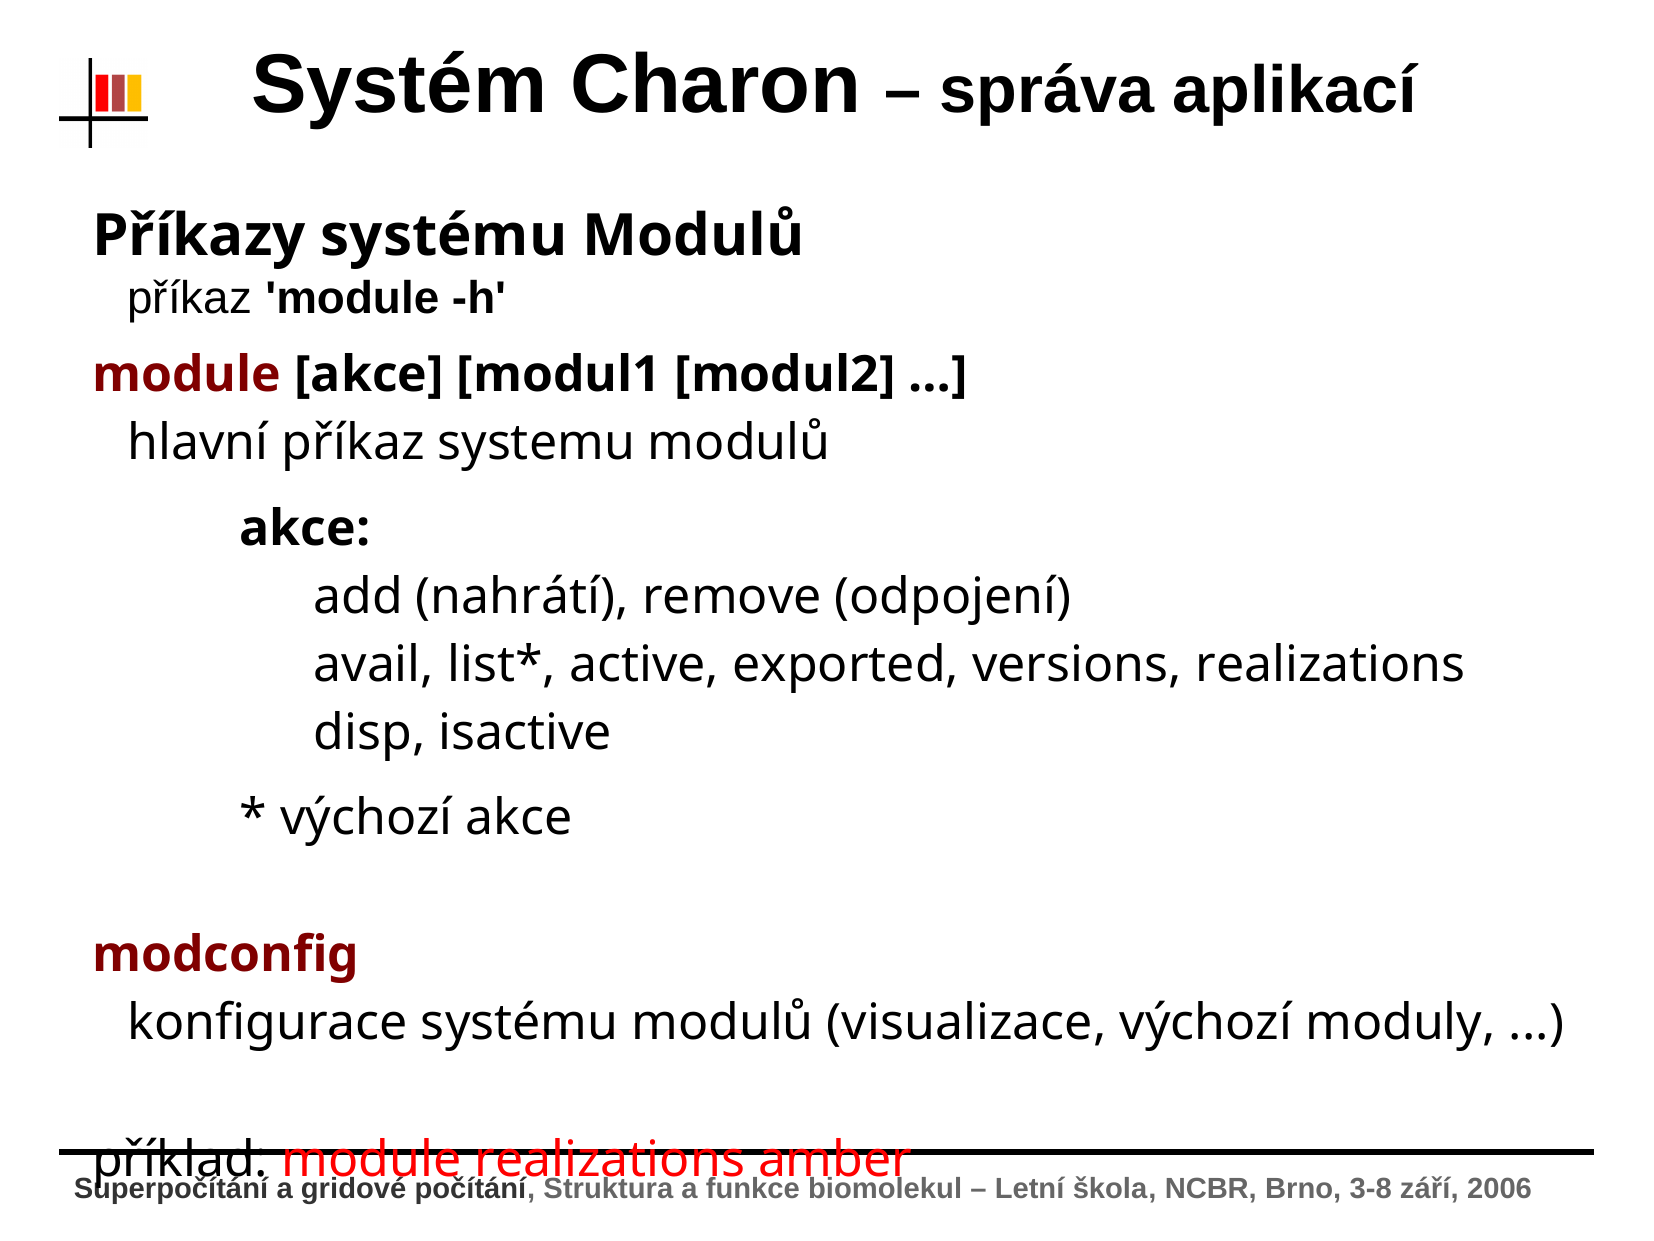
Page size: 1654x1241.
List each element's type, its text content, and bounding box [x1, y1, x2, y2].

picture [59, 58, 148, 148]
text_box Superpočítání a gridové počítání, Struktura a funkce biomolekul – Letní škola, NCBR, Brno, 3-8 září, 2006 [59, 1151, 1558, 1214]
text_box Systém Charon – správa aplikací [236, 29, 1595, 171]
text_box Příkazy systému Modulů příkaz 'module -h' module [akce] [modul1 [modul2] …] hlavní příkaz systemu modulů akce: add (nahrátí), remove (odpojení) avail, list*, active, exported, versions, realizations disp, isactive * výchozí akce modconfig konfigurace systému modulů (visualizace, výchozí moduly, ...) příklad: module realizations amber [77, 185, 1596, 1182]
